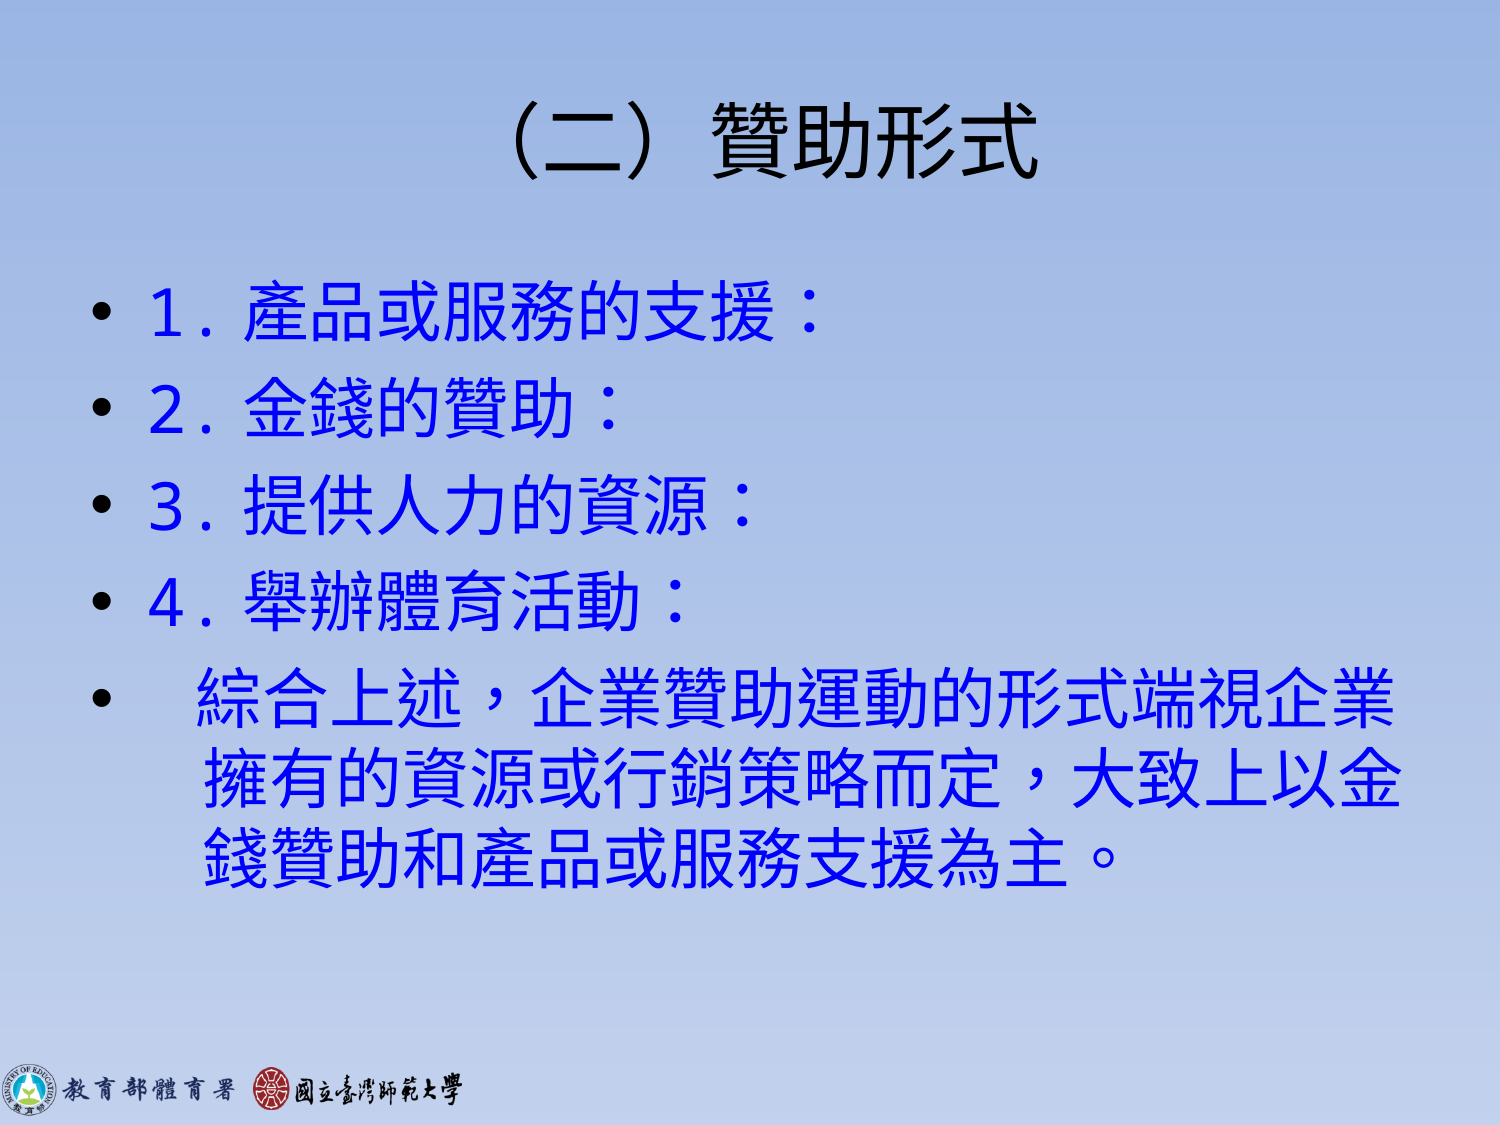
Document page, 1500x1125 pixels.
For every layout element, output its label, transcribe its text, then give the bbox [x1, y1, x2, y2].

list 1.產品或服務的支援： 2.金錢的贊助： 3.提供人力的資源： 4.舉辦體育活動： 綜合上述，企業贊助運動的形式端視企業擁有的資源或行銷策略而定，大致上以金錢贊助和產品或服務支援為主。 [75, 262, 1426, 1005]
title （二）贊助形式 [75, 45, 1426, 233]
